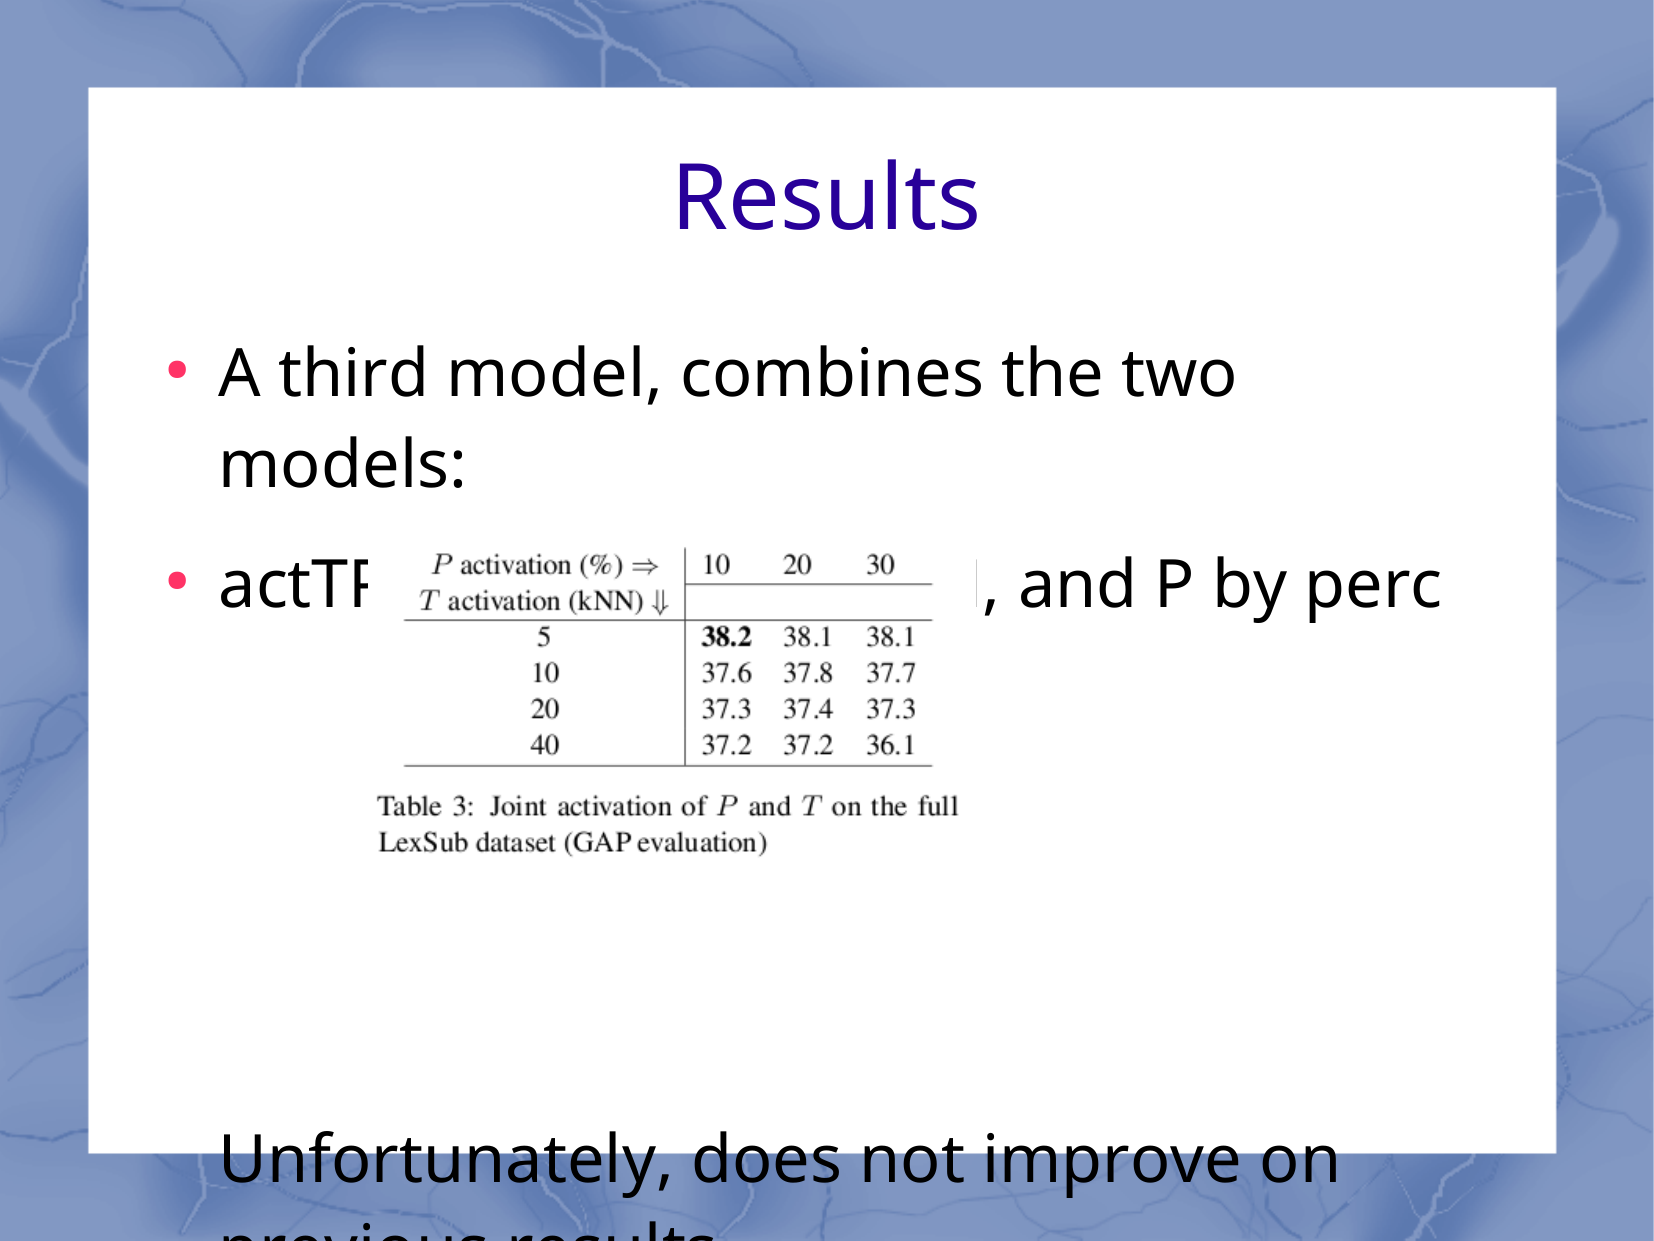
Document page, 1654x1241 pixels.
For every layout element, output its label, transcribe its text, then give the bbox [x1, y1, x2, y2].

title Results [118, 98, 1536, 291]
picture [0, 0, 1654, 1241]
list A third model, combines the two models: actTP activates T by kNN, and P by perc Unfortunately, does not improve on previous results [147, 325, 1506, 1130]
